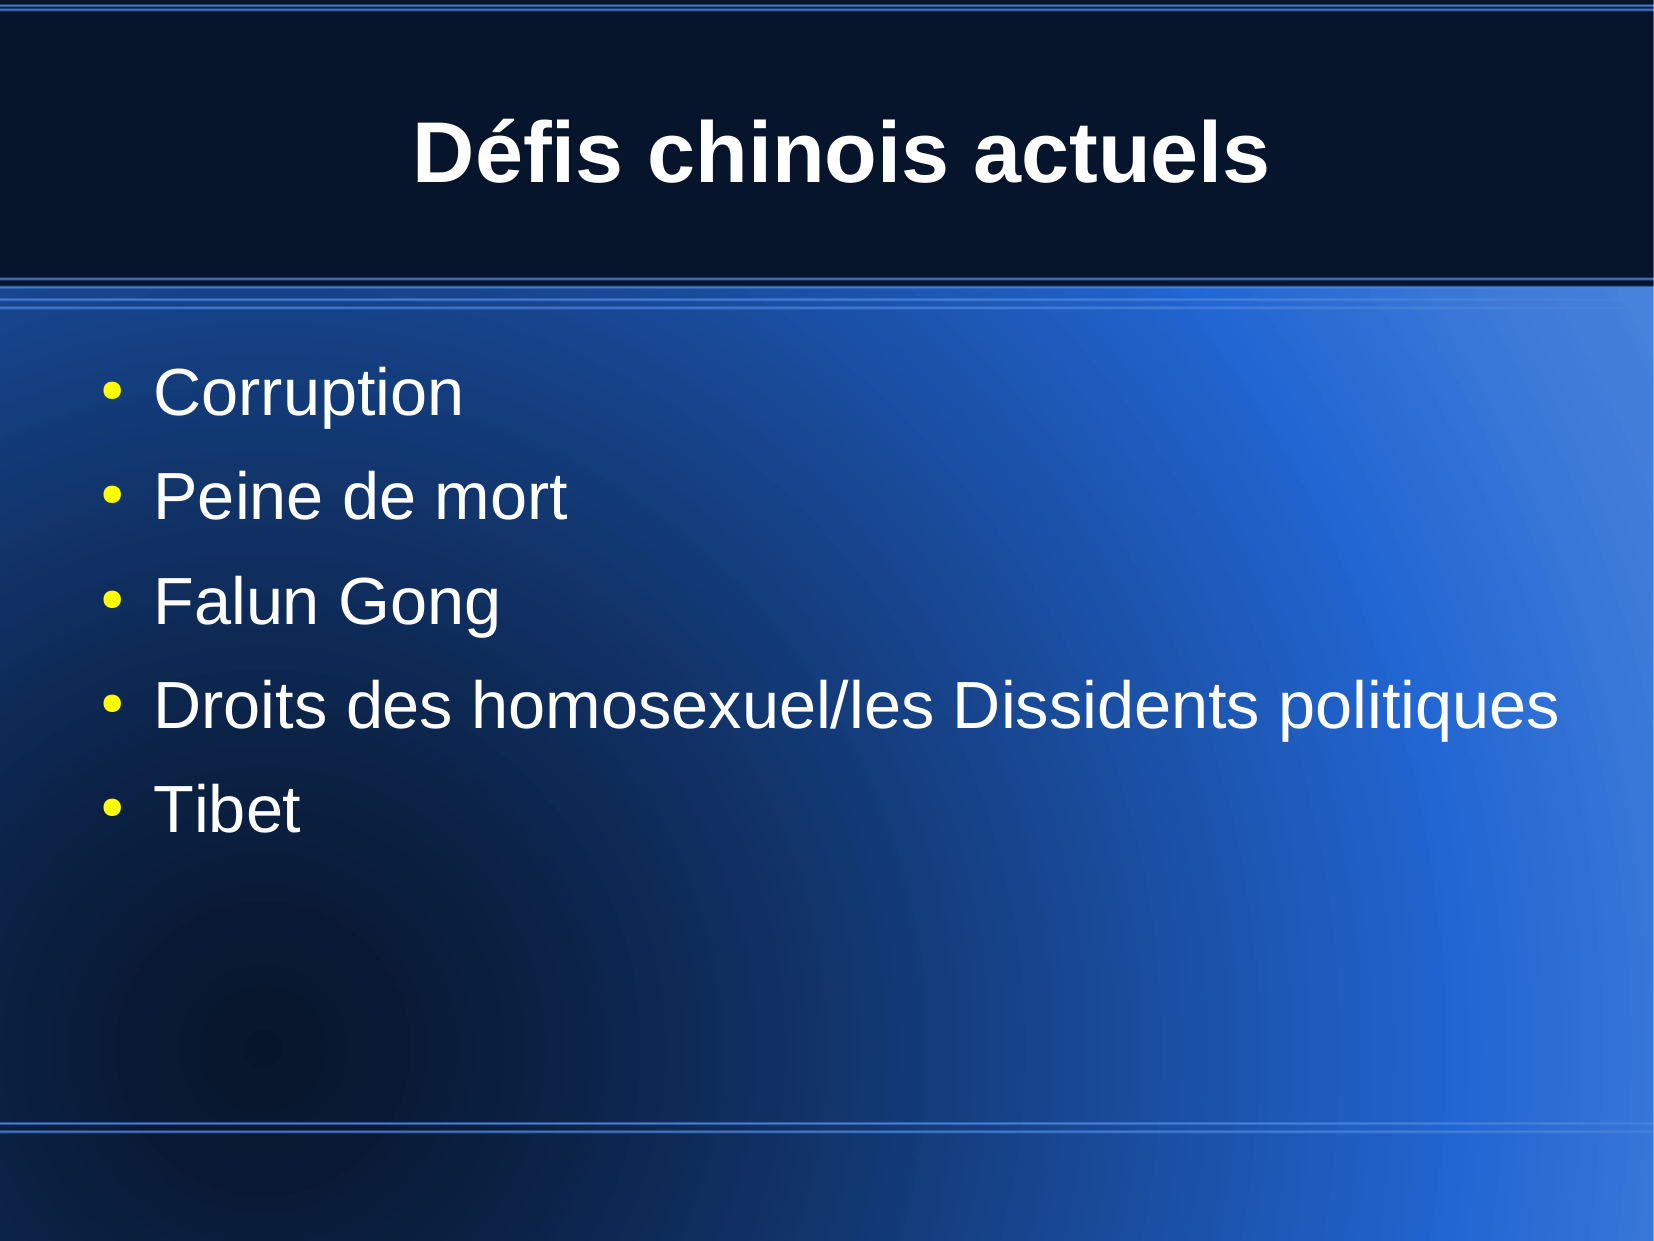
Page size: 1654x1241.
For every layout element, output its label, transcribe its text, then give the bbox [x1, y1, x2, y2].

list Corruption Peine de mort Falun Gong Droits des homosexuel/les Dissidents politiques Tibet [82, 355, 1571, 1058]
title Défis chinois actuels [82, 49, 1571, 257]
picture [0, 0, 1654, 1241]
